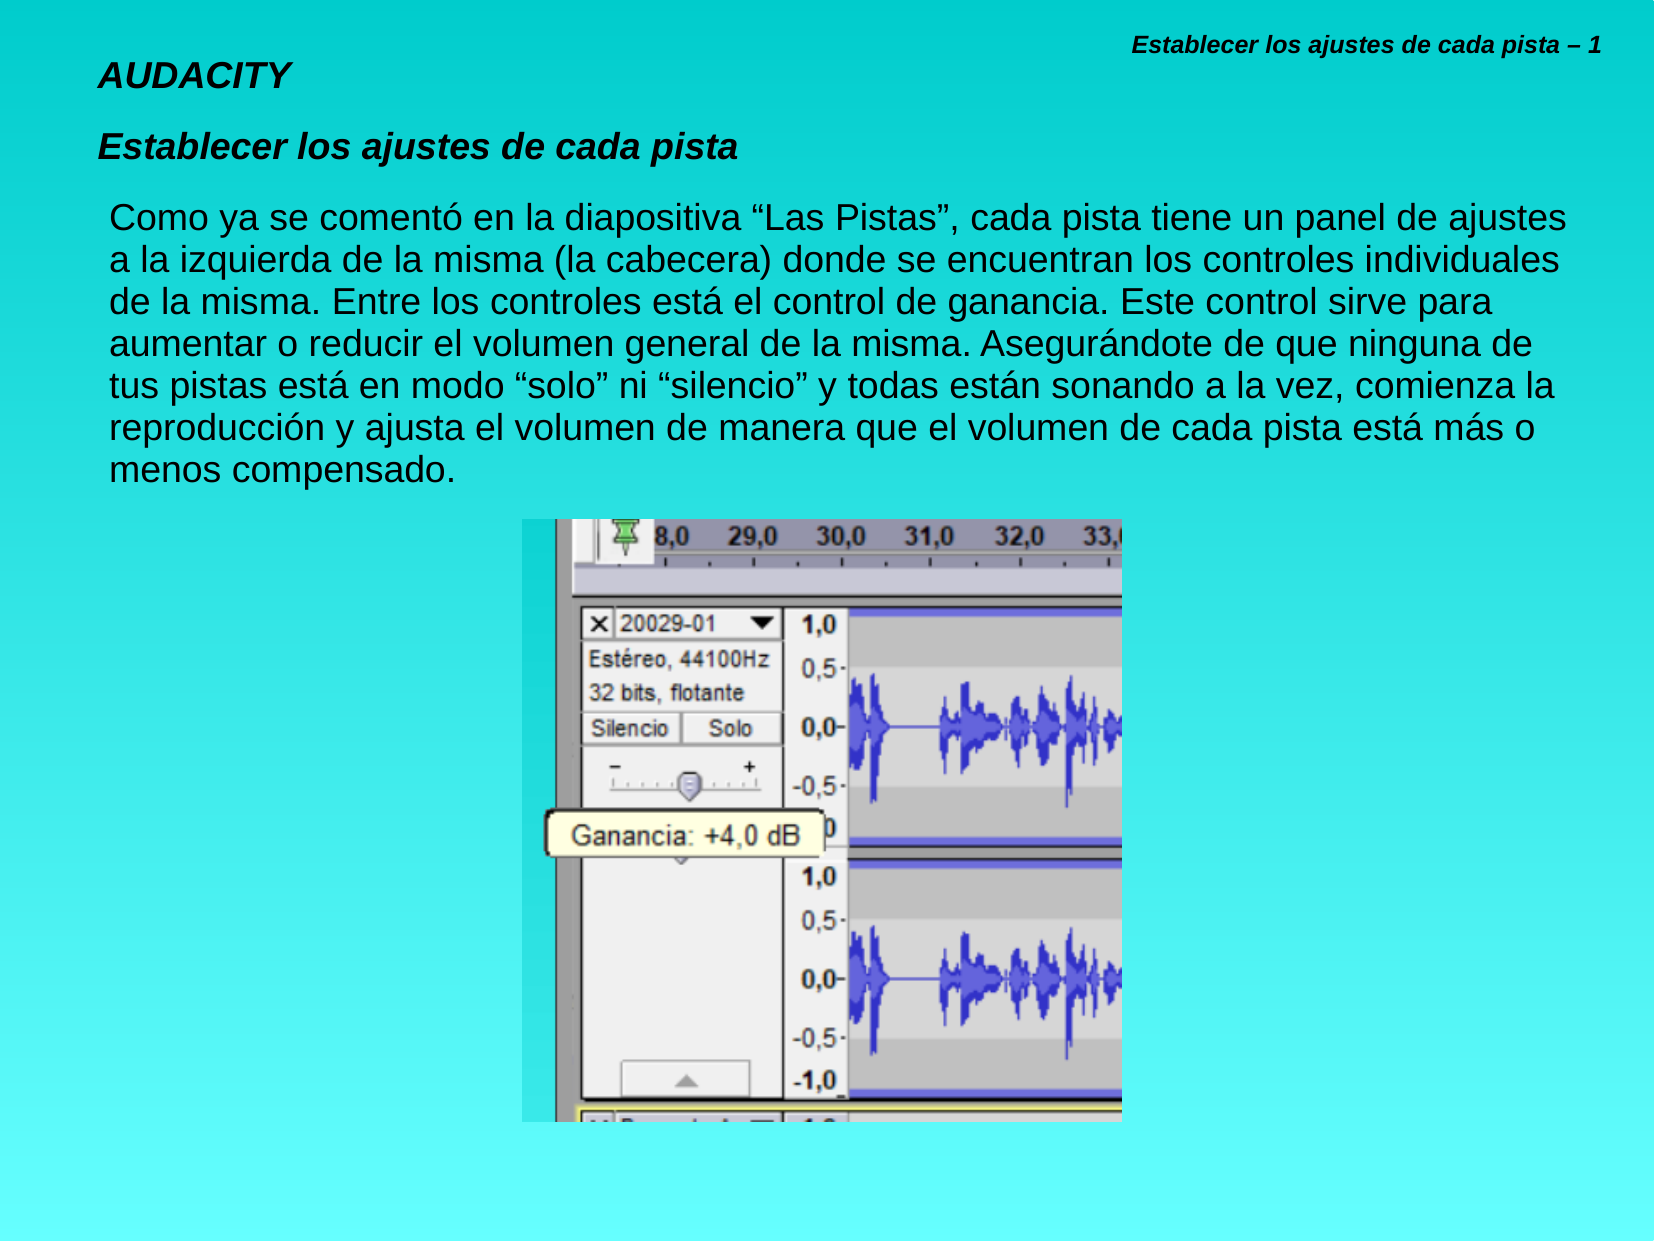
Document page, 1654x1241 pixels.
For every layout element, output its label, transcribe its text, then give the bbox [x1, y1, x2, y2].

text_box Establecer los ajustes de cada pista – 1 [992, 23, 1619, 67]
text_box Establecer los ajustes de cada pista [82, 118, 898, 178]
text_box AUDACITY [82, 47, 674, 104]
text_box Como ya se comentó en la diapositiva “Las Pistas”, cada pista tiene un panel de ajustes a la izquierda de la misma (la cabecera) donde se encuentran los controles individuales de la misma. Entre los controles está el control de ganancia. Este control sirve para aumentar o reducir el volumen general de la misma. Asegurándote de que ninguna de tus pistas está en modo “solo” ni “silencio” y todas están sonando a la vez, comienza la reproducción y ajusta el volumen de manera que el volumen de cada pista está más o menos compensado. [94, 188, 1595, 495]
picture [522, 519, 1122, 1123]
